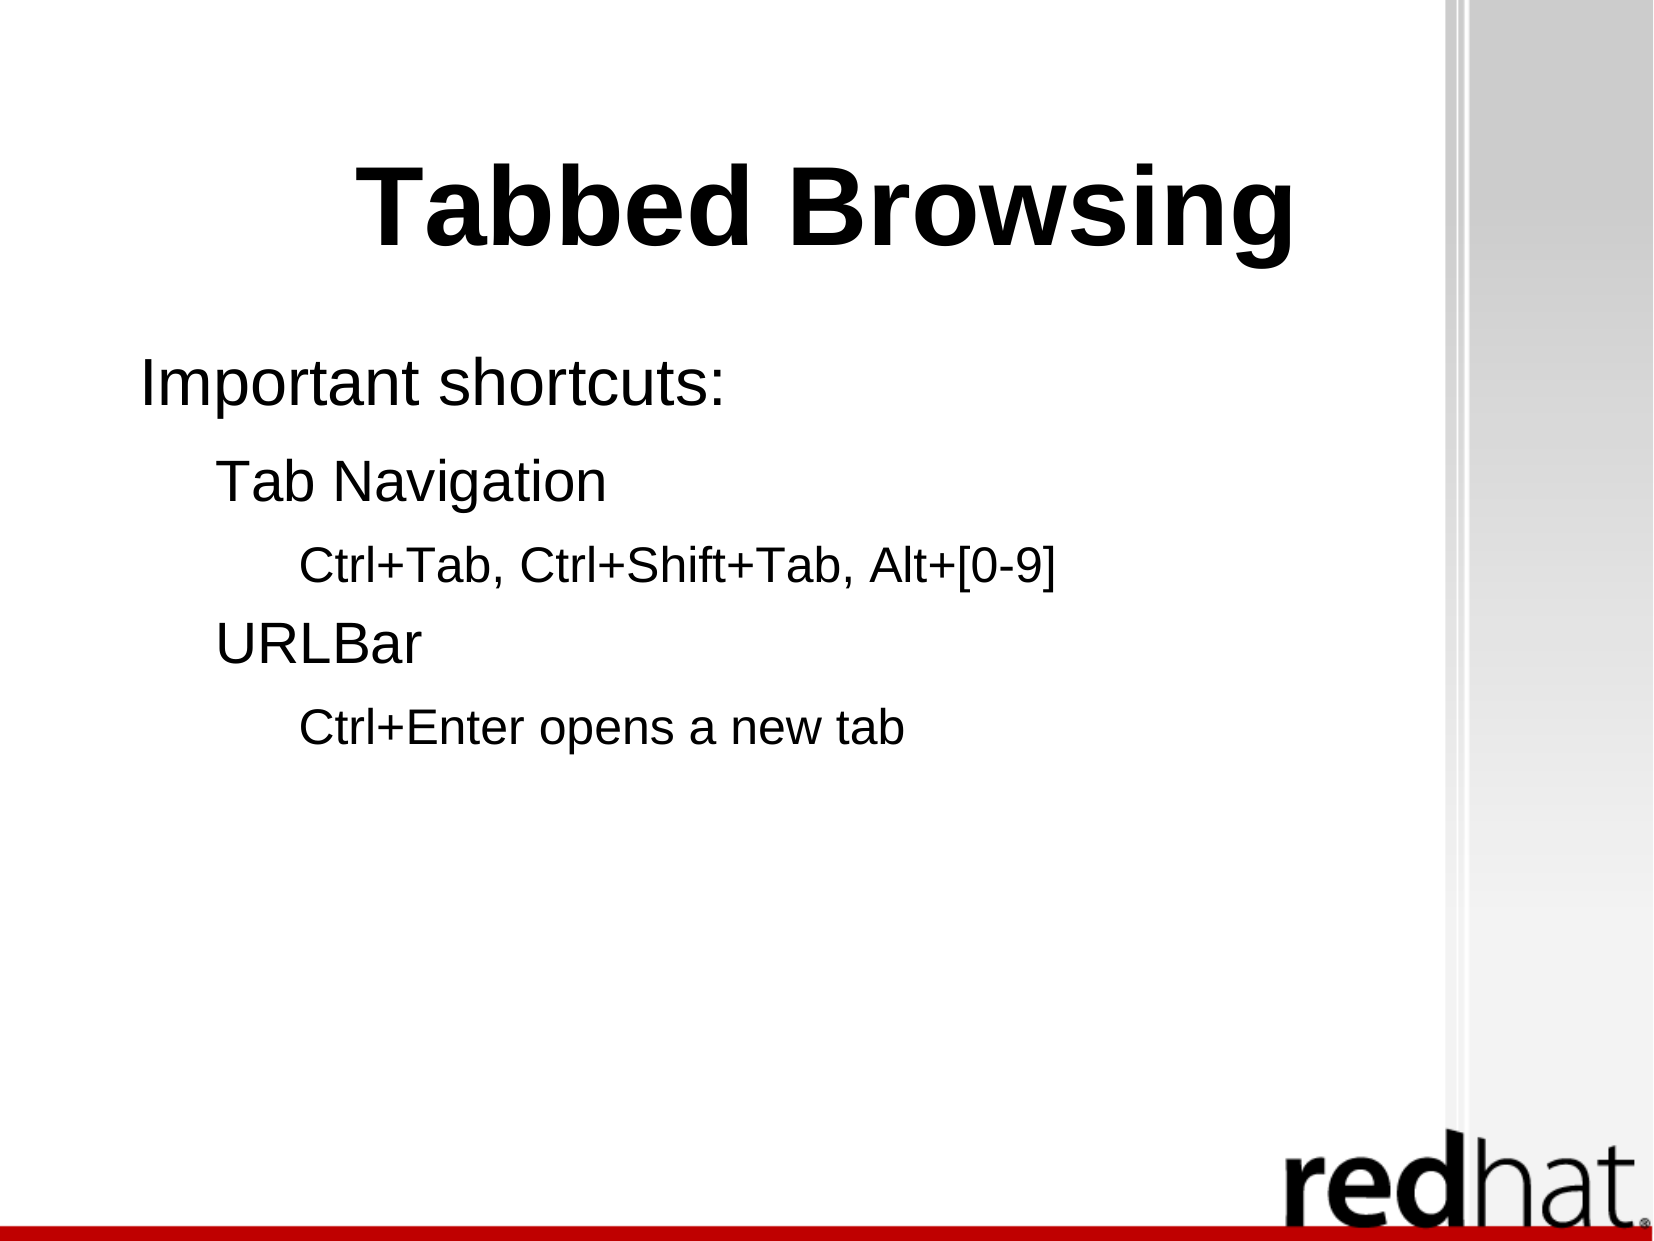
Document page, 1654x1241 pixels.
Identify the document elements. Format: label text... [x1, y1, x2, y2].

list Important shortcuts: Tab Navigation Ctrl+Tab, Ctrl+Shift+Tab, Alt+[0-9] URLBar Ctrl+Enter opens a new tab [121, 344, 1533, 1127]
title Tabbed Browsing [121, 102, 1533, 311]
picture [0, 0, 1654, 1241]
